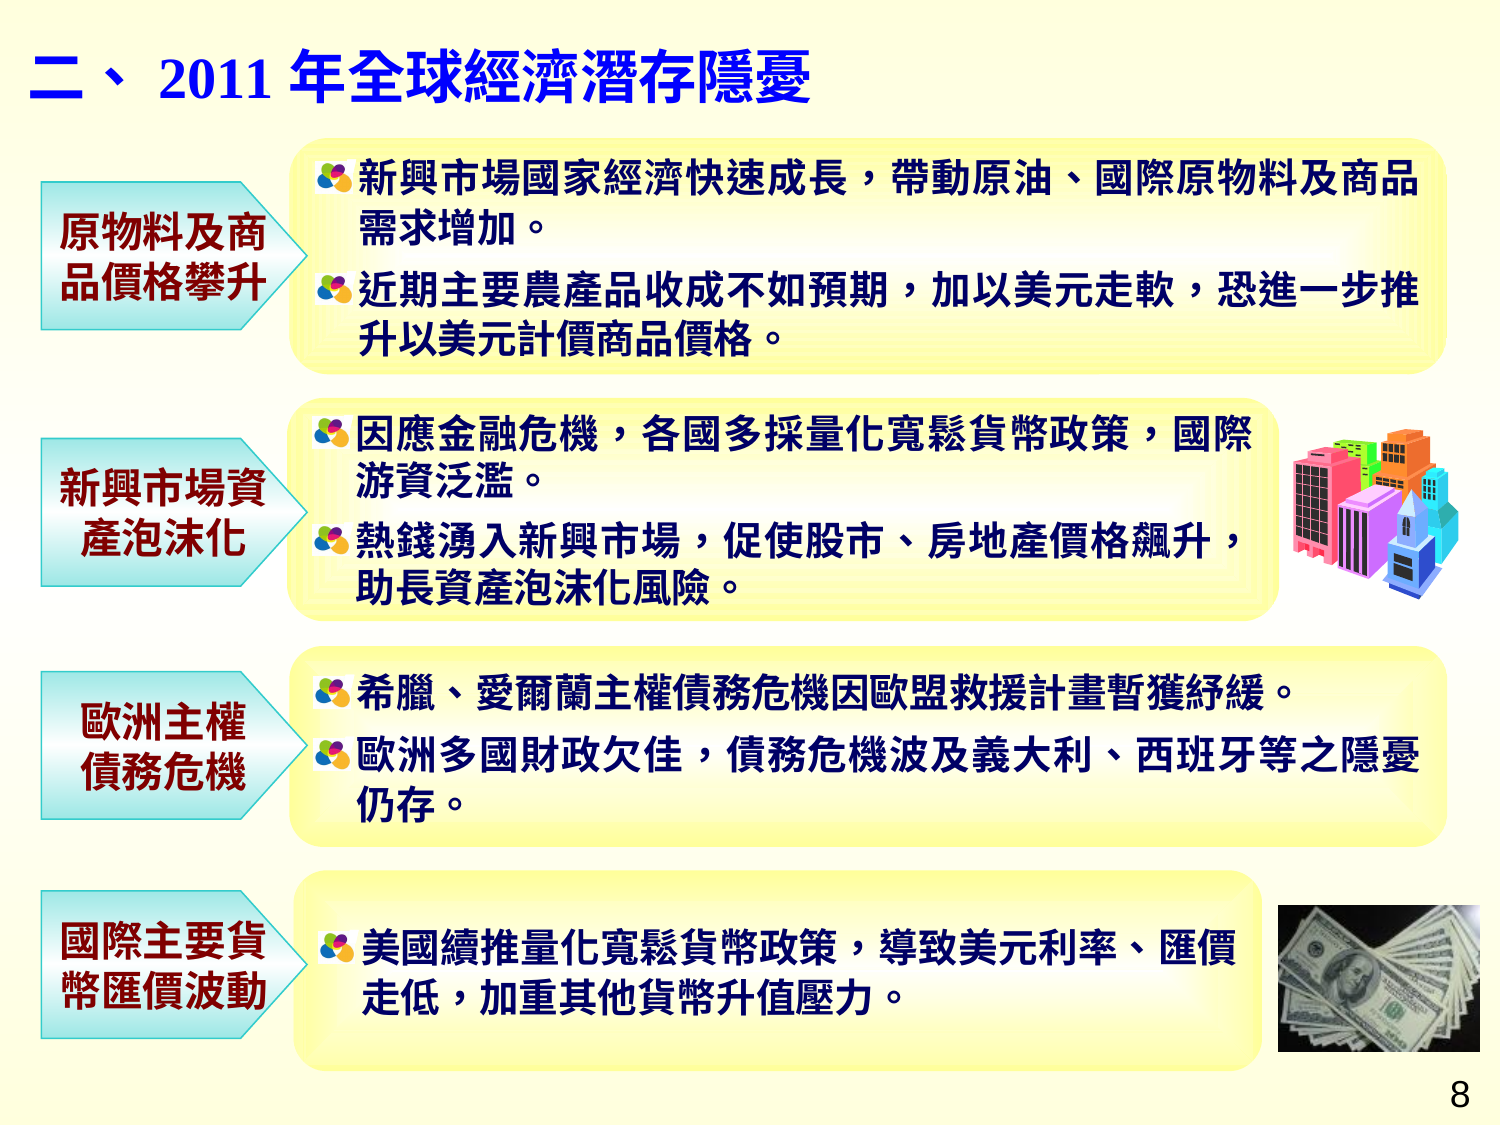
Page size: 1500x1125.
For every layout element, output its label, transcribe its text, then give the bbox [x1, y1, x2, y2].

text_box 歐洲主權 債務危機 [41, 671, 308, 820]
text_box 因應金融危機，各國多採量化寬鬆貨幣政策，國際游資泛濫。 熱錢湧入新興市場，促使股市、房地產價格飆升，助長資產泡沫化風險。 [287, 397, 1280, 622]
text_box 美國續推量化寬鬆貨幣政策，導致美元利率、匯價走低，加重其他貨幣升值壓力。 [293, 870, 1263, 1072]
text_box 原物料及商 品價格攀升 [41, 182, 308, 330]
chart [1278, 905, 1480, 1052]
chart [1293, 428, 1459, 601]
text_box 二、2011年全球經濟潛存隱憂 [12, 32, 1017, 118]
text_box 新興市場國家經濟快速成長，帶動原油、國際原物料及商品需求增加。 近期主要農產品收成不如預期，加以美元走軟，恐進一步推升以美元計價商品價格。 [289, 138, 1447, 375]
text_box 國際主要貨 幣匯價波動 [41, 890, 308, 1039]
text_box 希臘、愛爾蘭主權債務危機因歐盟救援計畫暫獲紓緩。 歐洲多國財政欠佳，債務危機波及義大利、西班牙等之隱憂仍存。 [289, 646, 1448, 847]
text_box 新興市場資 產泡沫化 [41, 438, 308, 587]
